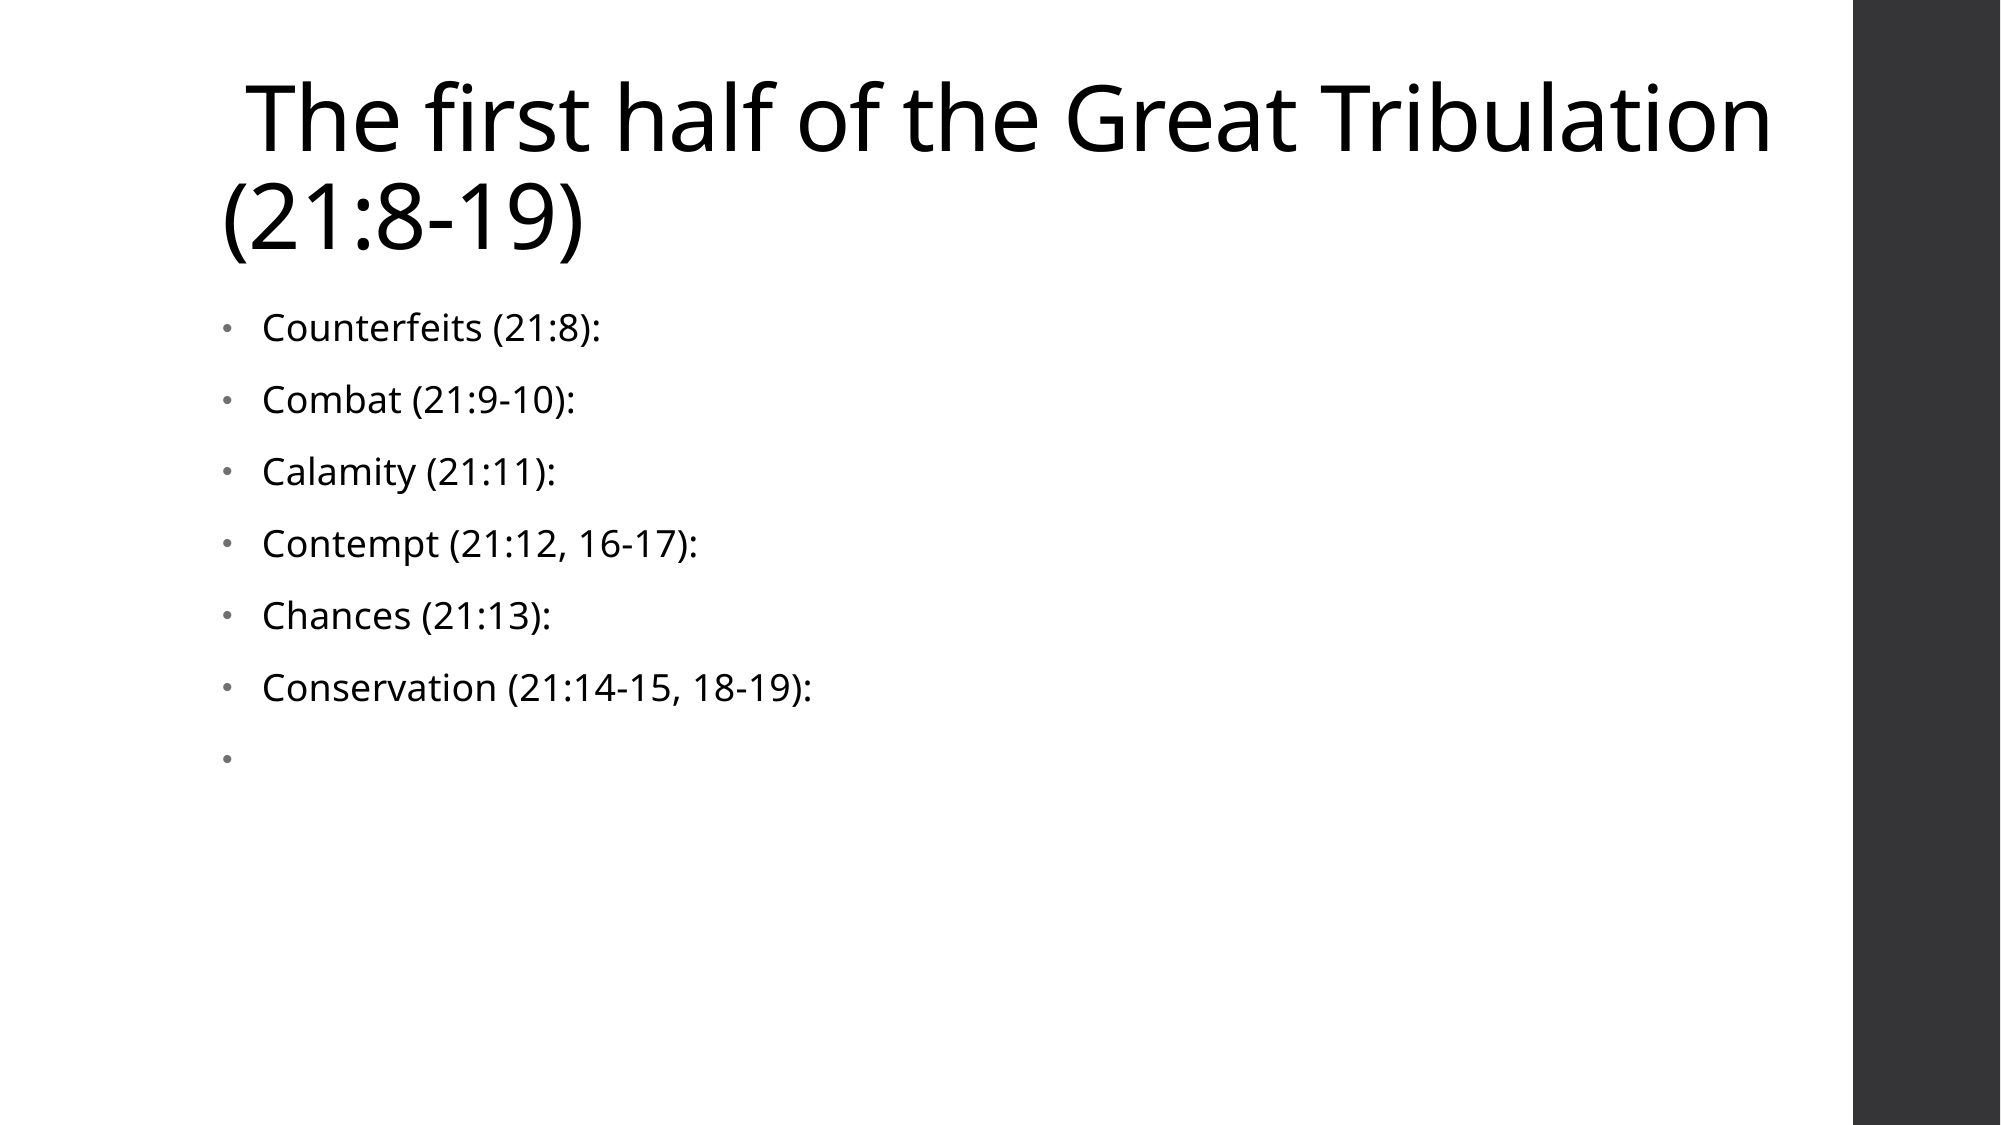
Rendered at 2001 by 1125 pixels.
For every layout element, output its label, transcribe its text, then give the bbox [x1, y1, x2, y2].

list Counterfeits (21:8): Combat (21:9-10): Calamity (21:11): Contempt (21:12, 16-17): Chances (21:13): Conservation (21:14-15, 18-19): [206, 299, 1617, 1014]
title The first half of the Great Tribulation (21:8-19) [206, 60, 1797, 278]
